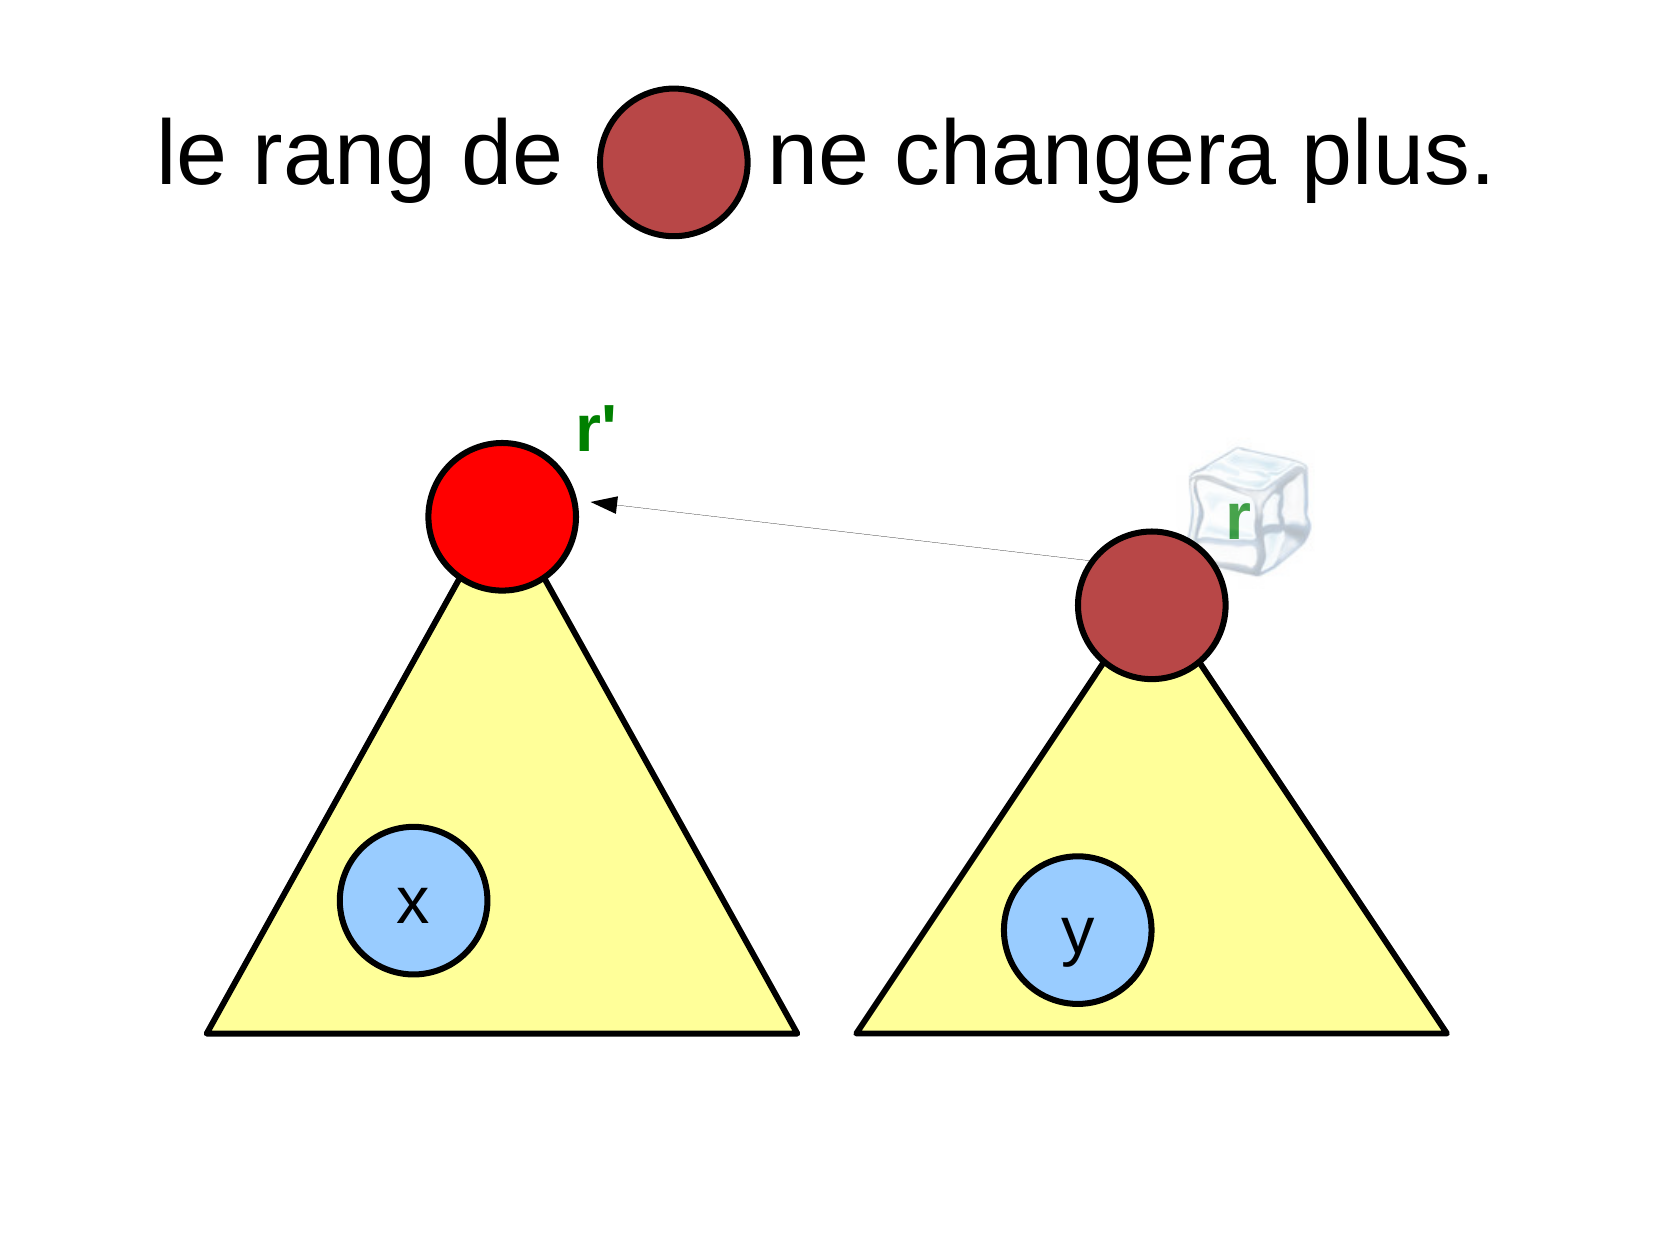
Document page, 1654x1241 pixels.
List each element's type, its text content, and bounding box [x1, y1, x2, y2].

title le rang de ne changera plus. [82, 49, 1571, 257]
text_box r' [561, 383, 633, 474]
text_box y [1003, 856, 1152, 1004]
text_box [856, 531, 1447, 1034]
picture [1139, 413, 1406, 589]
text_box [206, 442, 798, 1034]
text_box x [339, 826, 488, 975]
text_box [600, 88, 748, 237]
